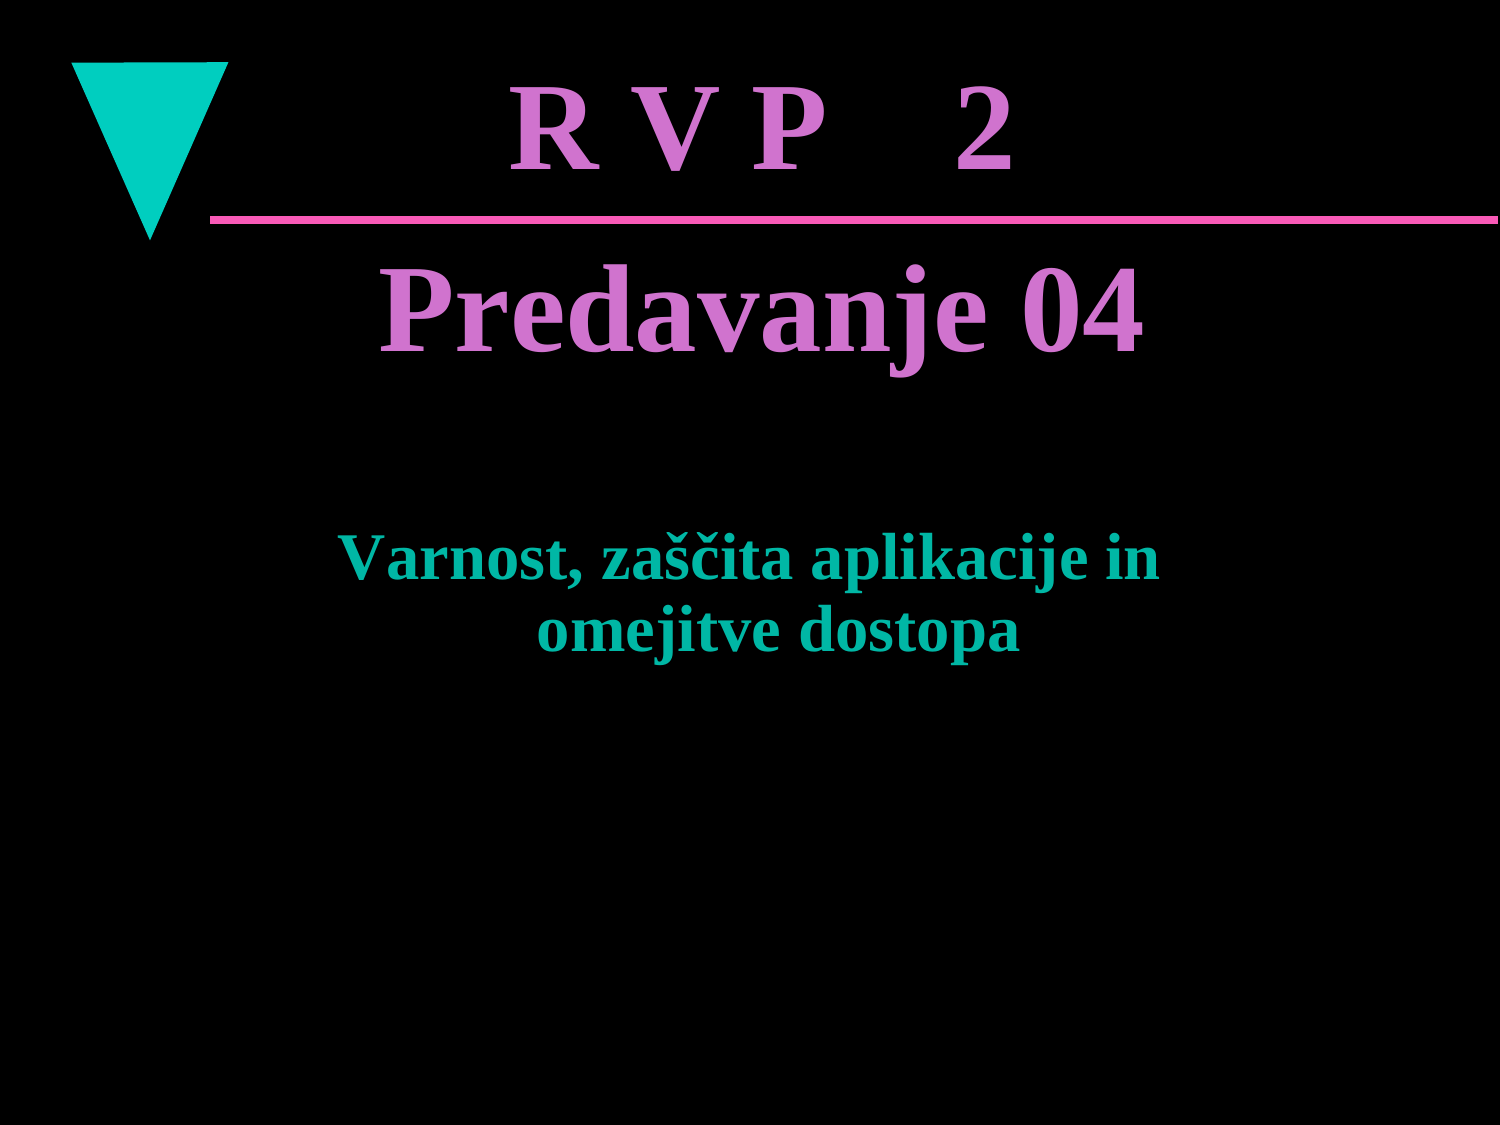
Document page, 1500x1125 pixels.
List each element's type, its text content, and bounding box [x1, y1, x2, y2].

text_box Varnost, zaščita aplikacije in omejitve dostopa [237, 512, 1263, 676]
list R V P 2 Predavanje 04 [128, 54, 1397, 387]
